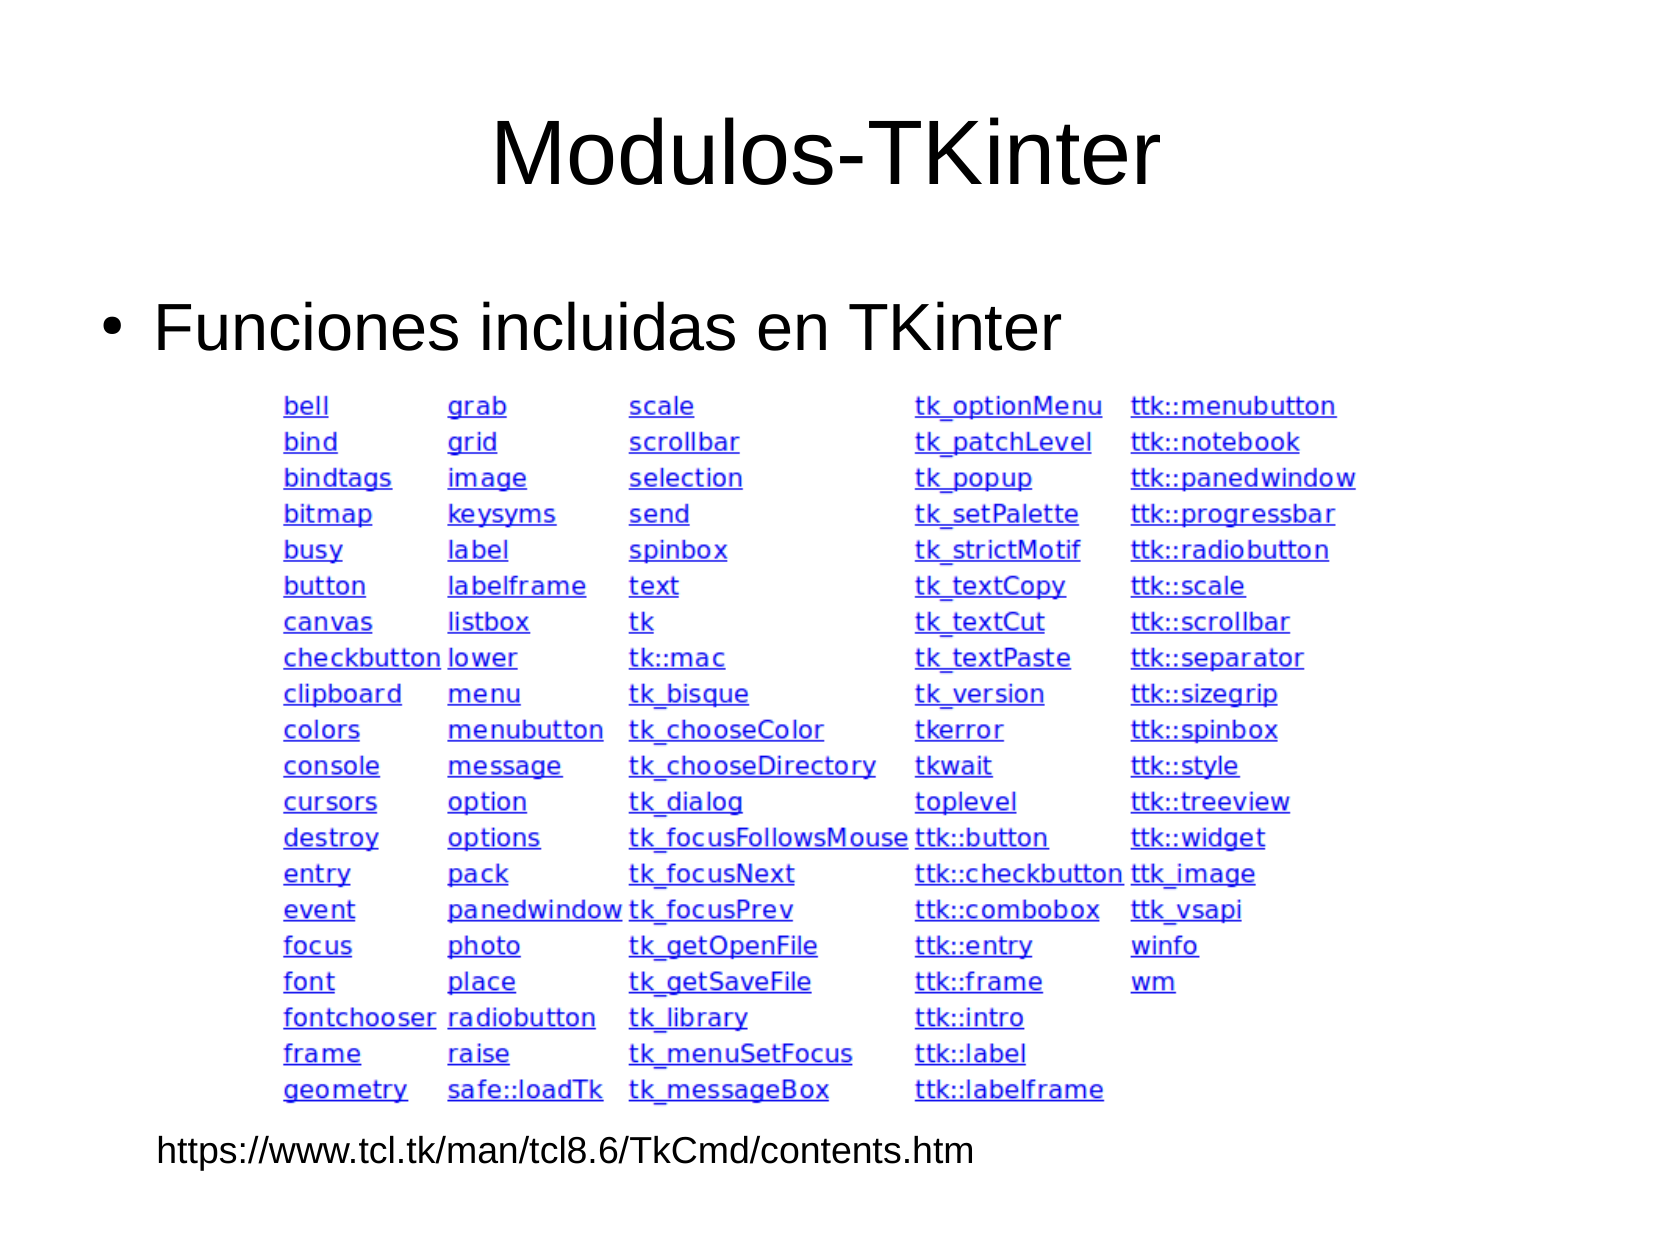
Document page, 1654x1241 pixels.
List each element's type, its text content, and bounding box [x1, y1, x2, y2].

text_box https://www.tcl.tk/man/tcl8.6/TkCmd/contents.htm [141, 1122, 1146, 1179]
title Modulos-TKinter [82, 49, 1571, 257]
picture [271, 379, 1403, 1123]
list Funciones incluidas en TKinter [82, 290, 1571, 378]
